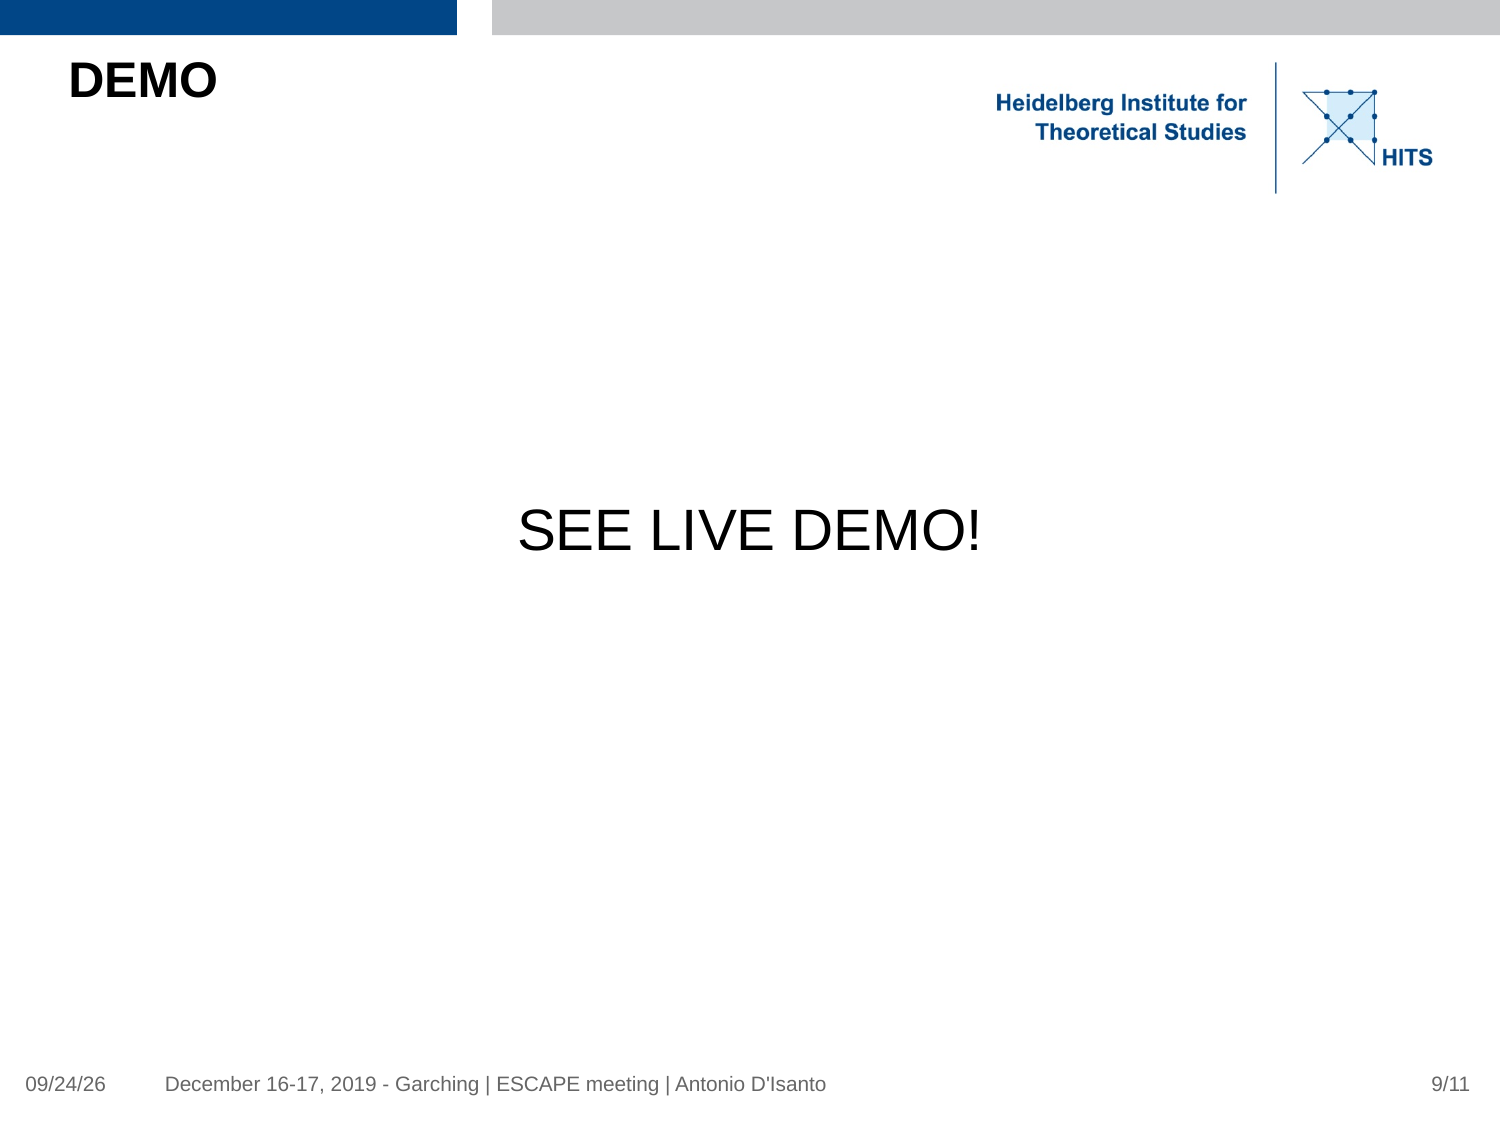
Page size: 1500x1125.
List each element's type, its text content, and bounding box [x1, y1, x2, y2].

picture [984, 40, 1448, 209]
title DEMO [53, 39, 1375, 115]
text_box SEE LIVE DEMO! [0, 485, 1500, 571]
